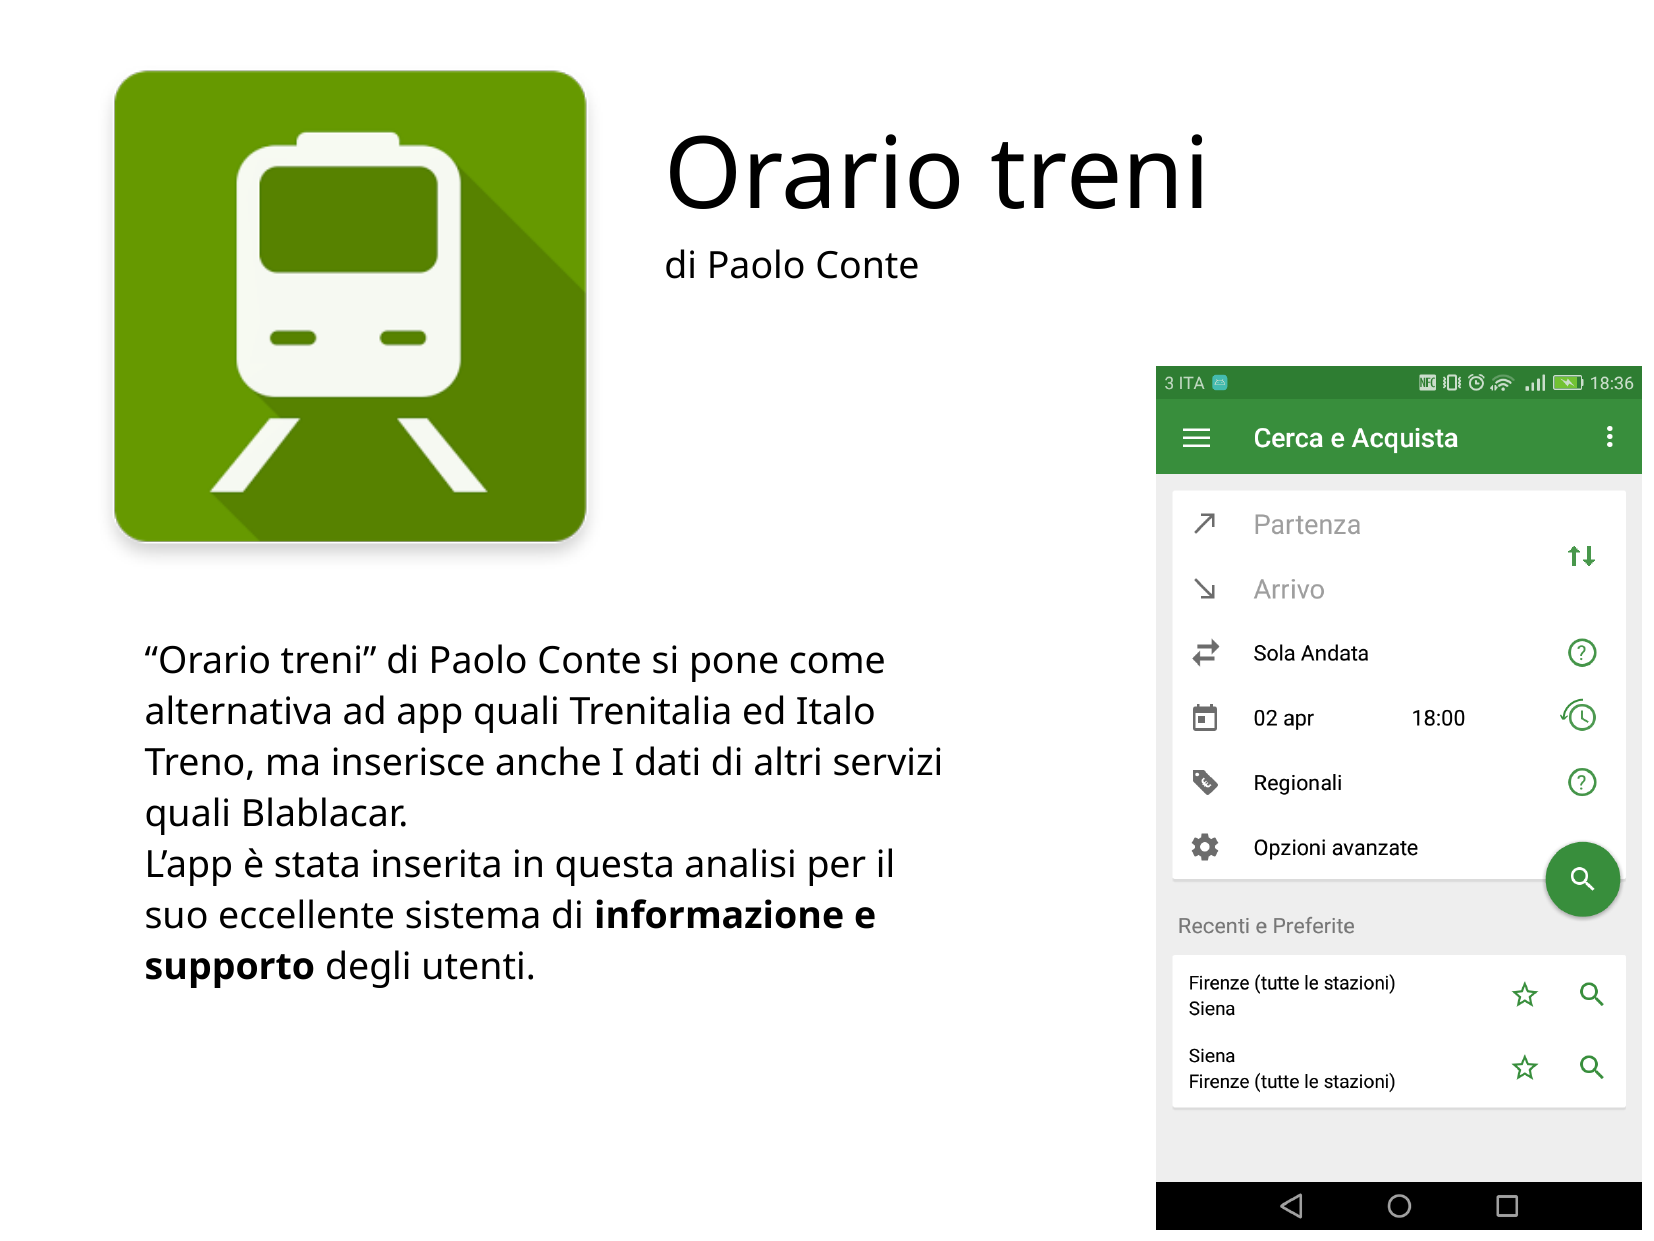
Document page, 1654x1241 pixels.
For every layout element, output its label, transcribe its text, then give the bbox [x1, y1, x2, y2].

picture [85, 50, 615, 579]
text_box “Orario treni” di Paolo Conte si pone come alternativa ad app quali Trenitalia ed Italo Treno, ma inserisce anche I dati di altri servizi quali Blablacar. L’app è stata inserita in questa analisi per il suo eccellente sistema di informazione e supporto degli utenti. [129, 625, 981, 990]
text_box Orario treni di Paolo Conte [649, 94, 1323, 293]
picture [1156, 366, 1642, 1230]
